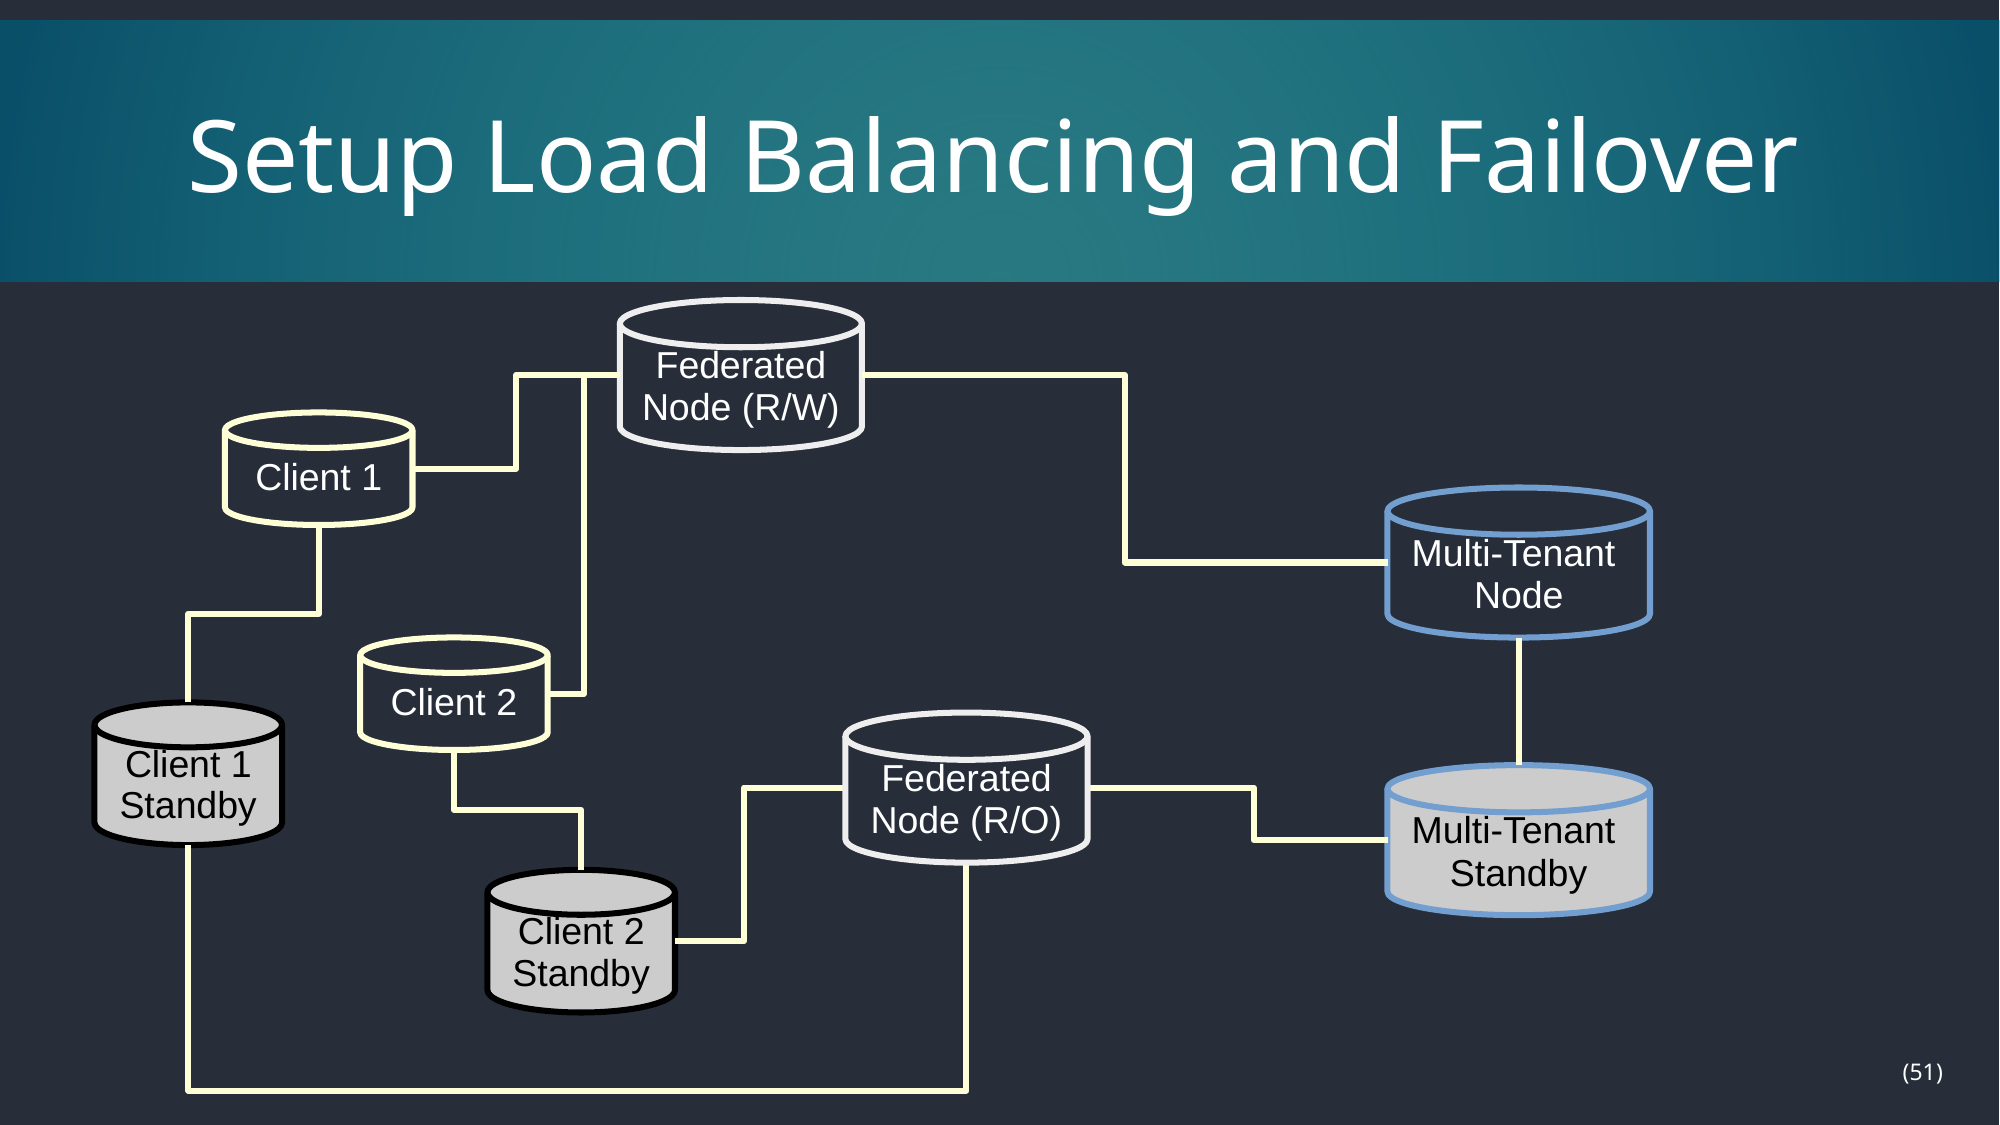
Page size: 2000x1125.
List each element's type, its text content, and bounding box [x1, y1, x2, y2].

text_box Federated Node (R/W) [619, 299, 862, 451]
text_box Multi-Tenant Node [1387, 487, 1651, 638]
text_box Federated Node (R/O) [845, 712, 1088, 863]
text_box Multi-Tenant Standby [1387, 765, 1651, 916]
text_box Setup Load Balancing and Failover [37, 85, 1950, 220]
text_box Client 1 Standby [94, 702, 283, 846]
text_box Client 2 [360, 637, 548, 750]
text_box Client 1 [224, 412, 413, 525]
text_box [0, 20, 2000, 282]
text_box Client 2 Standby [487, 869, 676, 1013]
slide_number (<number>) [1508, 1042, 1959, 1103]
